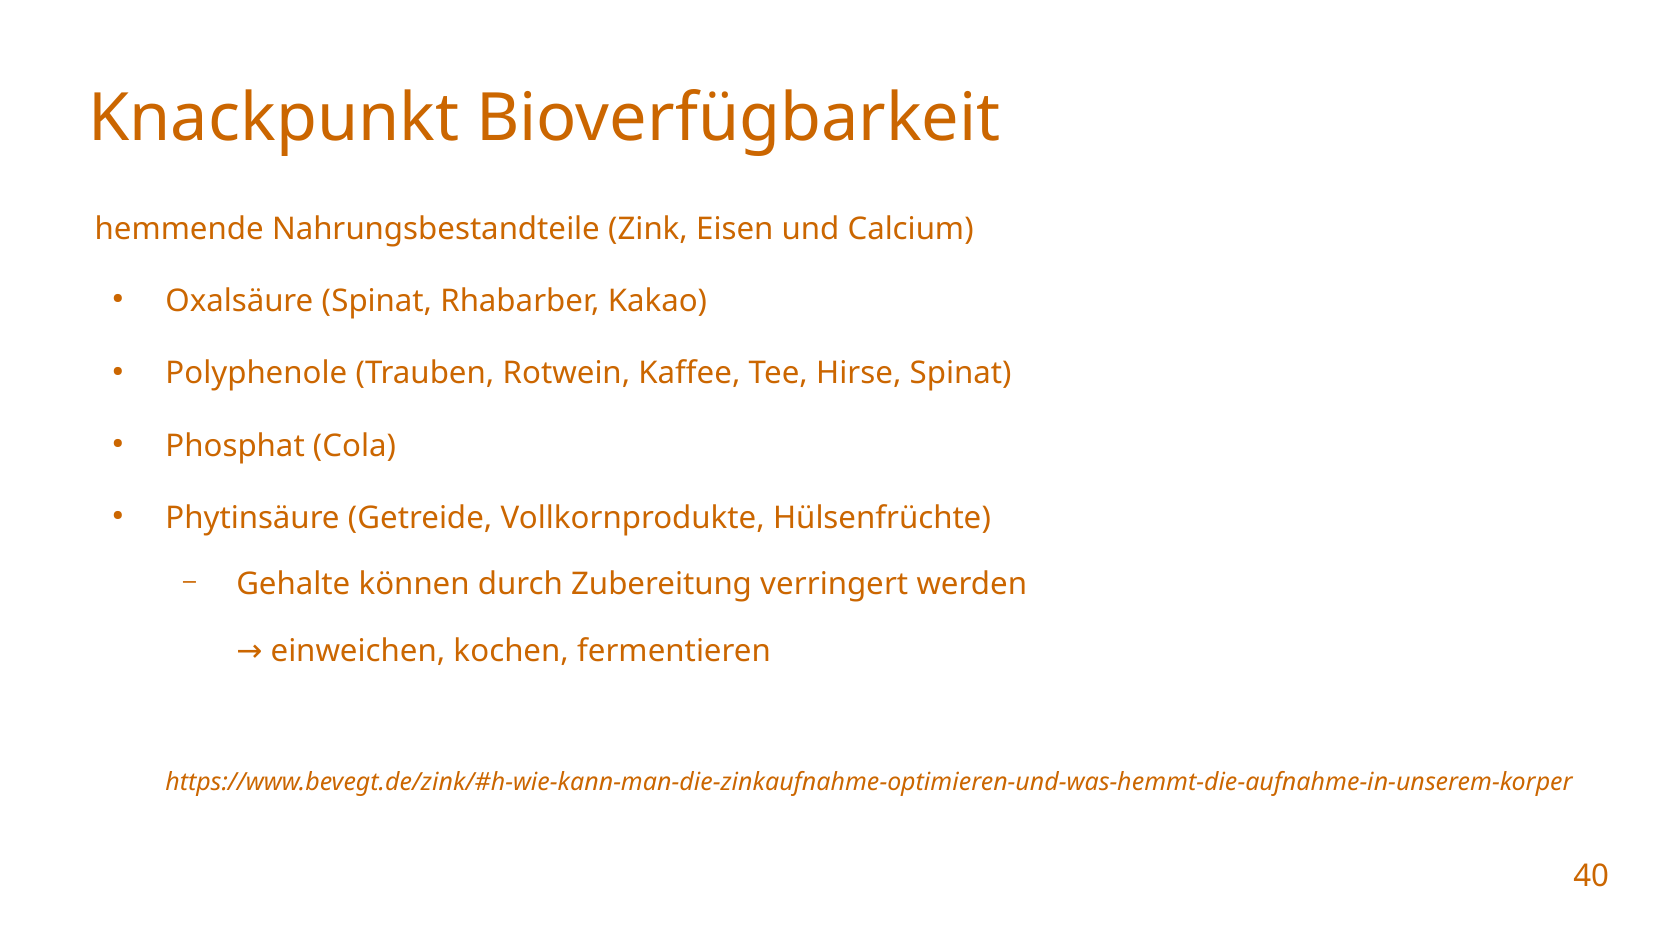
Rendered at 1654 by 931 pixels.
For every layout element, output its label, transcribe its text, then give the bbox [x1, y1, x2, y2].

list hemmende Nahrungsbestandteile (Zink, Eisen und Calcium) Oxalsäure (Spinat, Rhabarber, Kakao) Polyphenole (Trauben, Rotwein, Kaffee, Tee, Hirse, Spinat) Phosphat (Cola) Phytinsäure (Getreide, Vollkornprodukte, Hülsenfrüchte) Gehalte können durch Zubereitung verringert werden → einweichen, kochen, fermentieren https://www.bevegt.de/zink/#h-wie-kann-man-die-zinkaufnahme-optimieren-und-was-hemmt-die-aufnahme-in-unserem-korper [94, 205, 1583, 815]
title Knackpunkt Bioverfügbarkeit [88, 37, 1489, 193]
